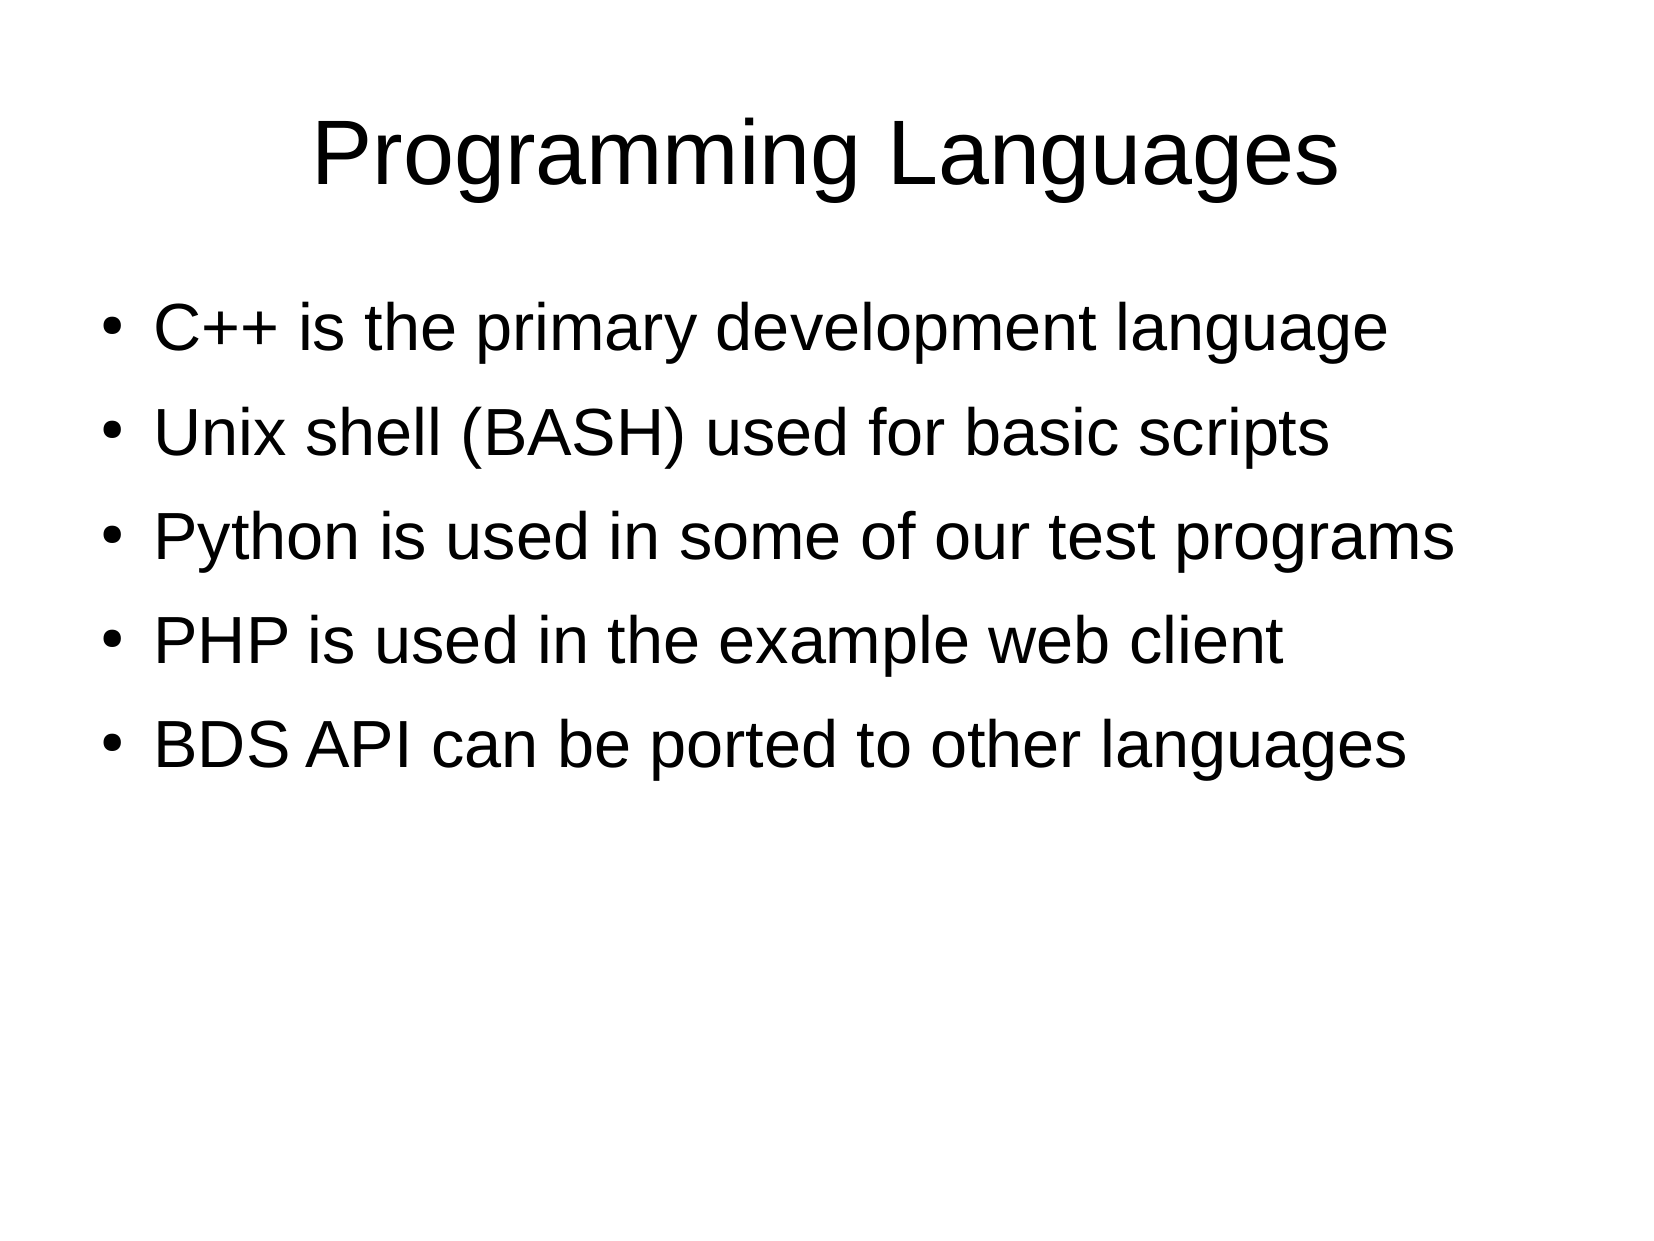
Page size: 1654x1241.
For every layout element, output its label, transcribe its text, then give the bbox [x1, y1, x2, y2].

title Programming Languages [82, 56, 1571, 250]
list C++ is the primary development language Unix shell (BASH) used for basic scripts Python is used in some of our test programs PHP is used in the example web client BDS API can be ported to other languages [82, 290, 1571, 1094]
